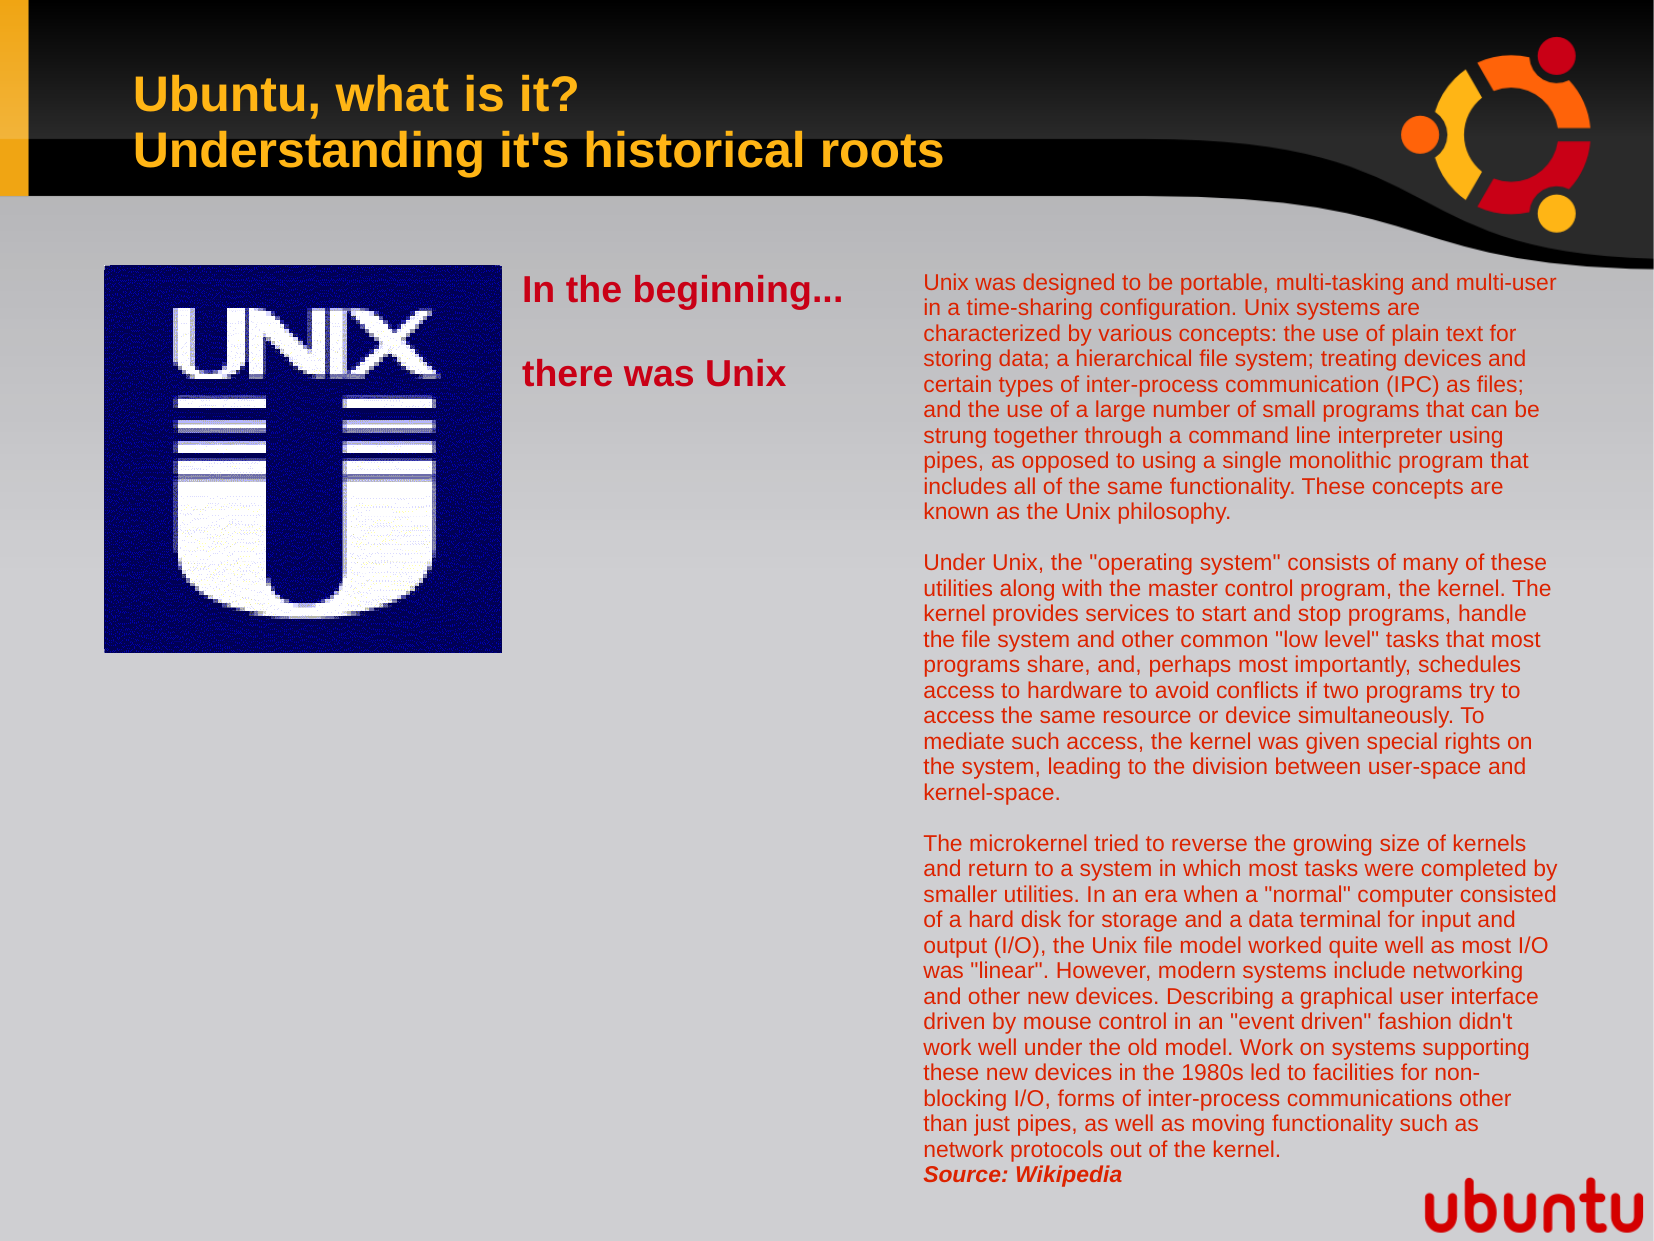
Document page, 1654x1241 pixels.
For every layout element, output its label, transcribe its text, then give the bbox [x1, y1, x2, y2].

picture [0, 0, 1654, 1241]
text_box Unix was designed to be portable, multi-tasking and multi-user in a time-sharing configuration. Unix systems are characterized by various concepts: the use of plain text for storing data; a hierarchical file system; treating devices and certain types of inter-process communication (IPC) as files; and the use of a large number of small programs that can be strung together through a command line interpreter using pipes, as opposed to using a single monolithic program that includes all of the same functionality. These concepts are known as the Unix philosophy. Under Unix, the "operating system" consists of many of these utilities along with the master control program, the kernel. The kernel provides services to start and stop programs, handle the file system and other common "low level" tasks that most programs share, and, perhaps most importantly, schedules access to hardware to avoid conflicts if two programs try to access the same resource or device simultaneously. To mediate such access, the kernel was given special rights on the system, leading to the division between user-space and kernel-space. The microkernel tried to reverse the growing size of kernels and return to a system in which most tasks were completed by smaller utilities. In an era when a "normal" computer consisted of a hard disk for storage and a data terminal for input and output (I/O), the Unix file model worked quite well as most I/O was "linear". However, modern systems include networking and other new devices. Describing a graphical user interface driven by mouse control in an "event driven" fashion didn't work well under the old model. Work on systems supporting these new devices in the 1980s led to facilities for non-blocking I/O, forms of inter-process communications other than just pipes, as well as moving functionality such as network protocols out of the kernel. Source: Wikipedia [908, 261, 1577, 1196]
text_box Ubuntu, what is it? Understanding it's historical roots [118, 59, 1093, 186]
text_box In the beginning... there was Unix [507, 260, 1128, 402]
